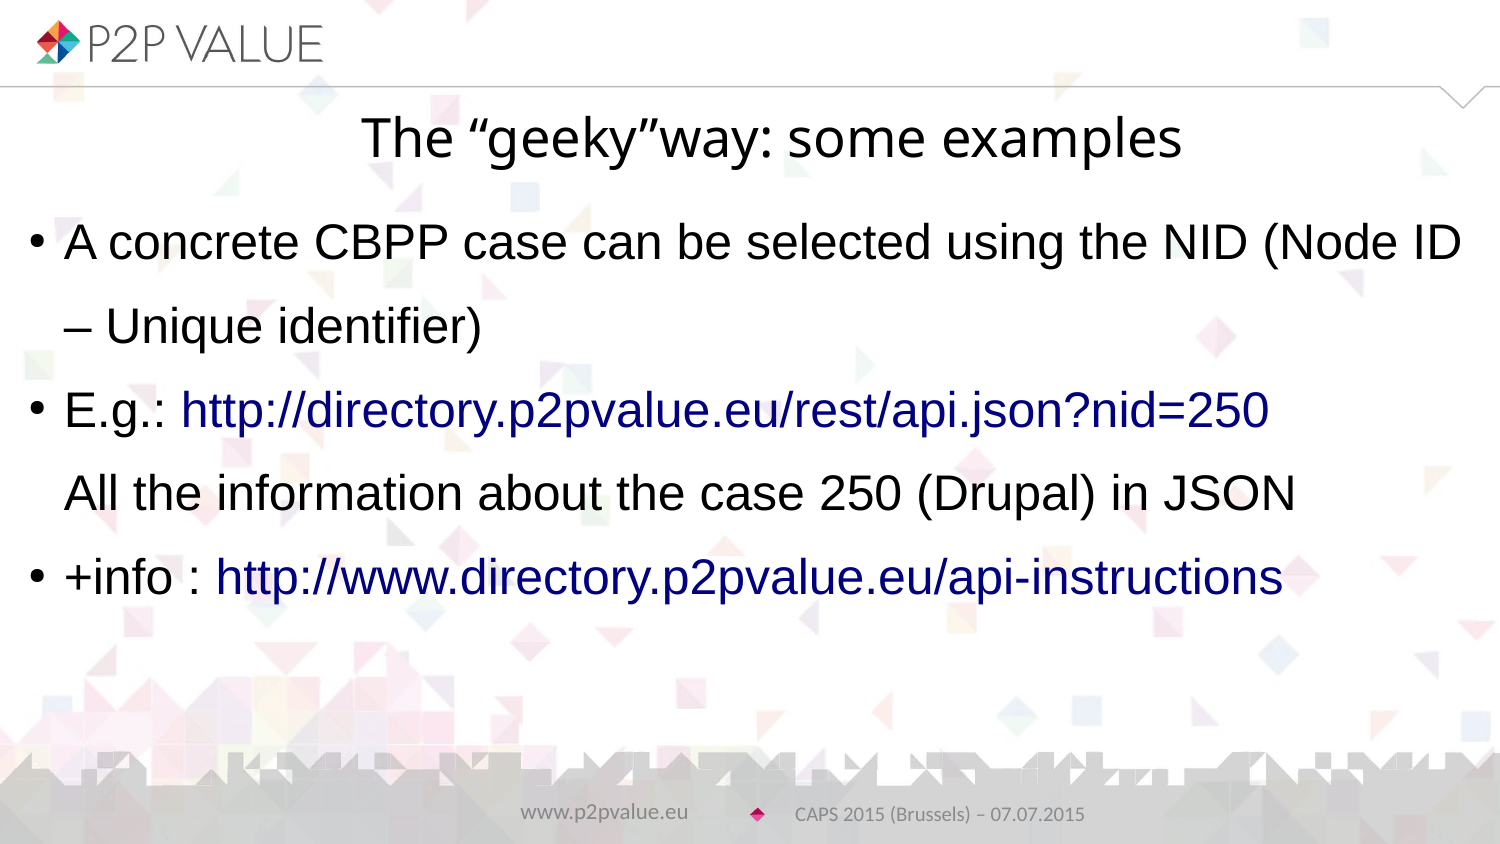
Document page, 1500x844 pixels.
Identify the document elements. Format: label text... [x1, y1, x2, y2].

text_box www.p2pvalue.eu [514, 790, 733, 830]
title The “geeky”way: some examples [105, 92, 1441, 180]
picture [0, 0, 1500, 844]
subtitle A concrete CBPP case can be selected using the NID (Node ID – Unique identifier) E.g.: http://directory.p2pvalue.eu/rest/api.json?nid=250 All the information about the case 250 (Drupal) in JSON +info : http://www.directory.p2pvalue.eu/api-instructions [15, 180, 1496, 736]
text_box CAPS 2015 (Brussels) – 07.07.2015 [781, 790, 1474, 836]
